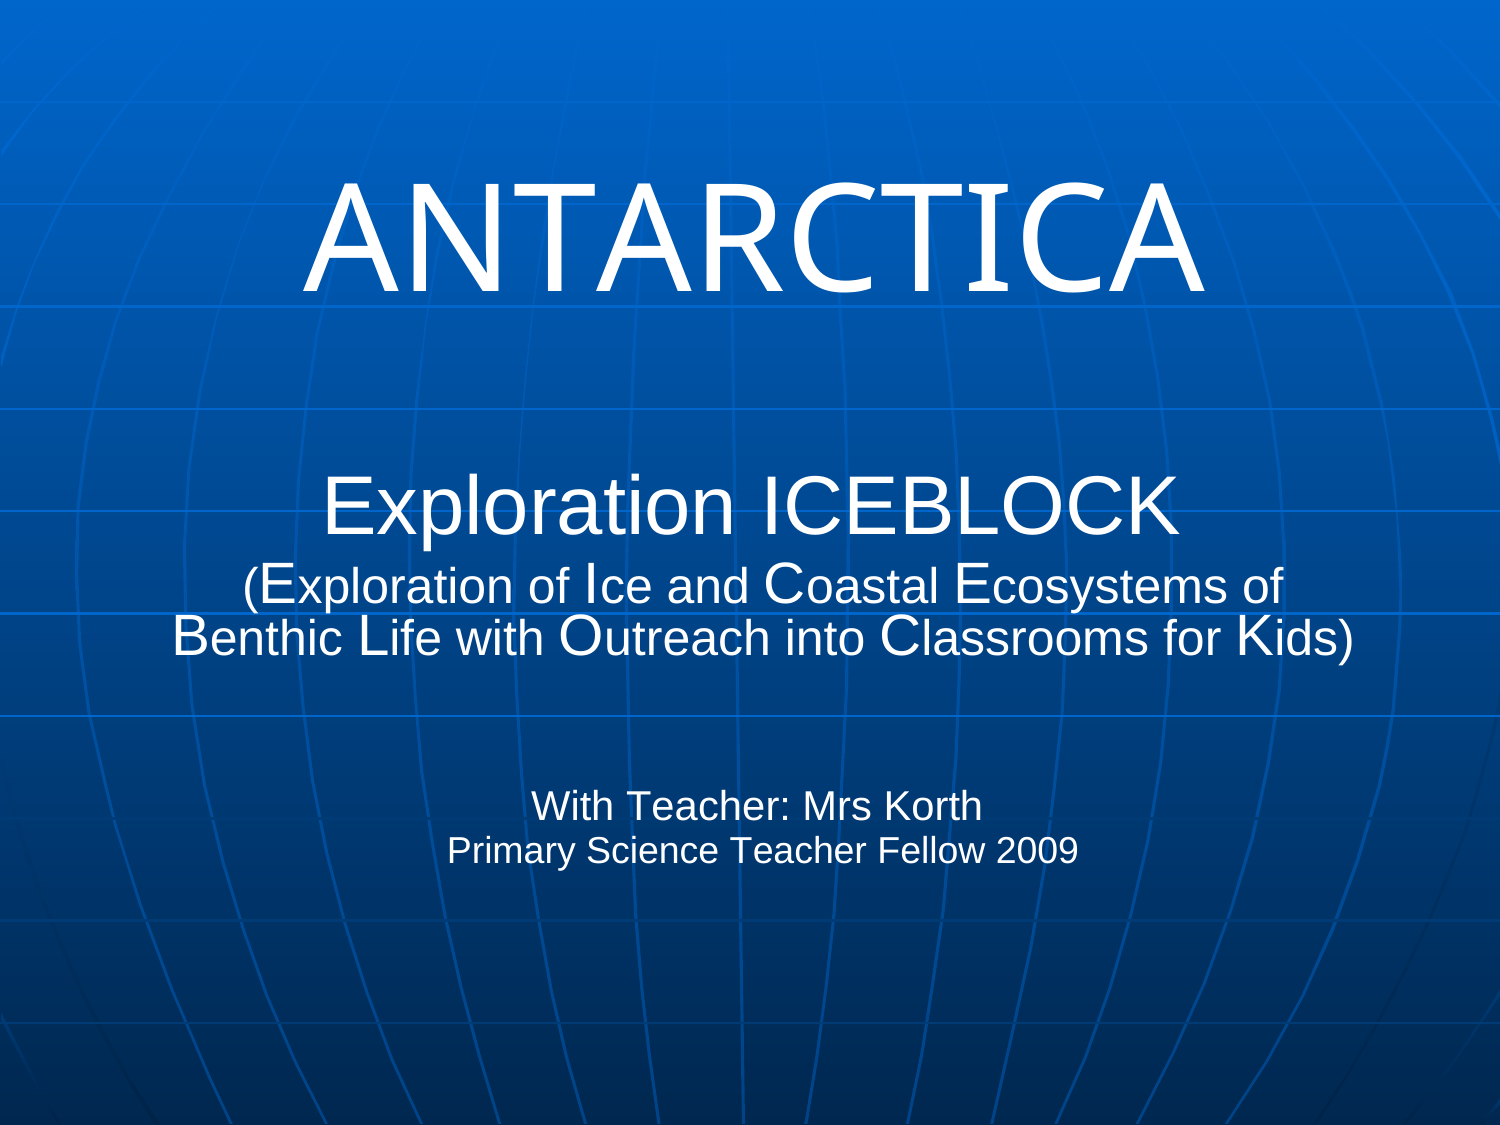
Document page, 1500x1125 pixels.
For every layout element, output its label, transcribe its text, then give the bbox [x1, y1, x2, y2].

text_box Exploration ICEBLOCK (Exploration of Ice and Coastal Ecosystems of Benthic Life with Outreach into Classrooms for Kids) With Teacher: Mrs Korth Primary Science Teacher Fellow 2009 [147, 467, 1379, 938]
title ANTARCTICA [117, 140, 1393, 344]
